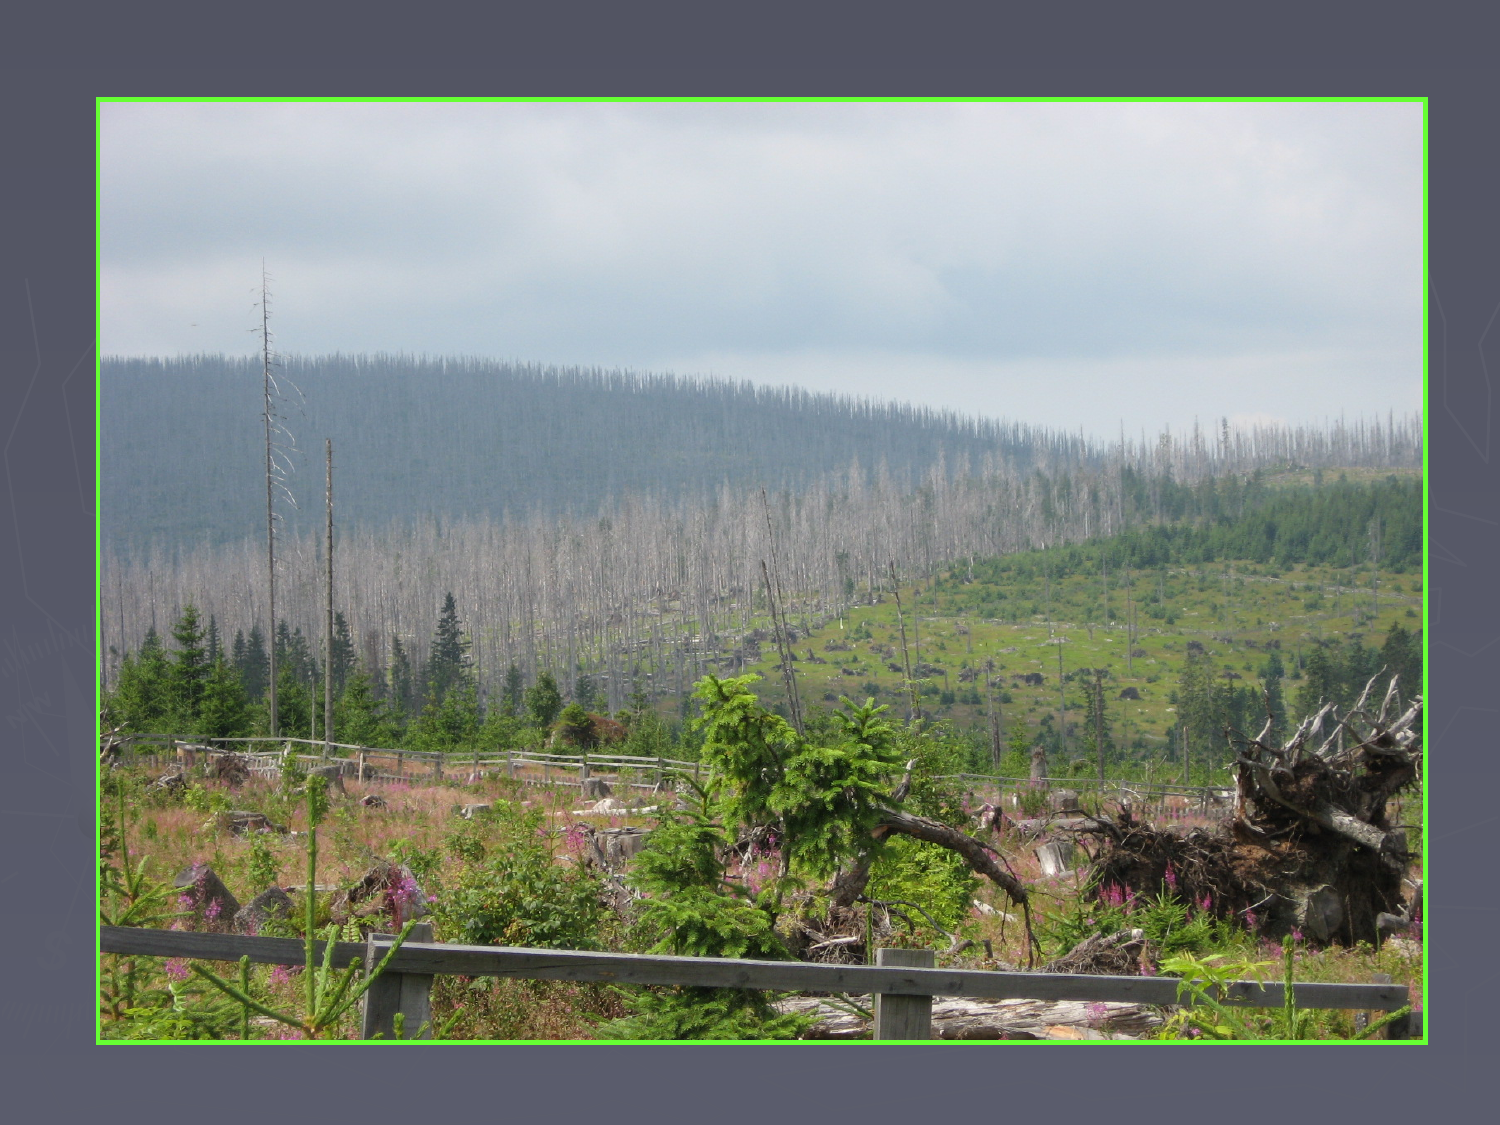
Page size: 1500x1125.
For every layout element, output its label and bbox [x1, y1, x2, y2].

text_box [100, 101, 1424, 1041]
